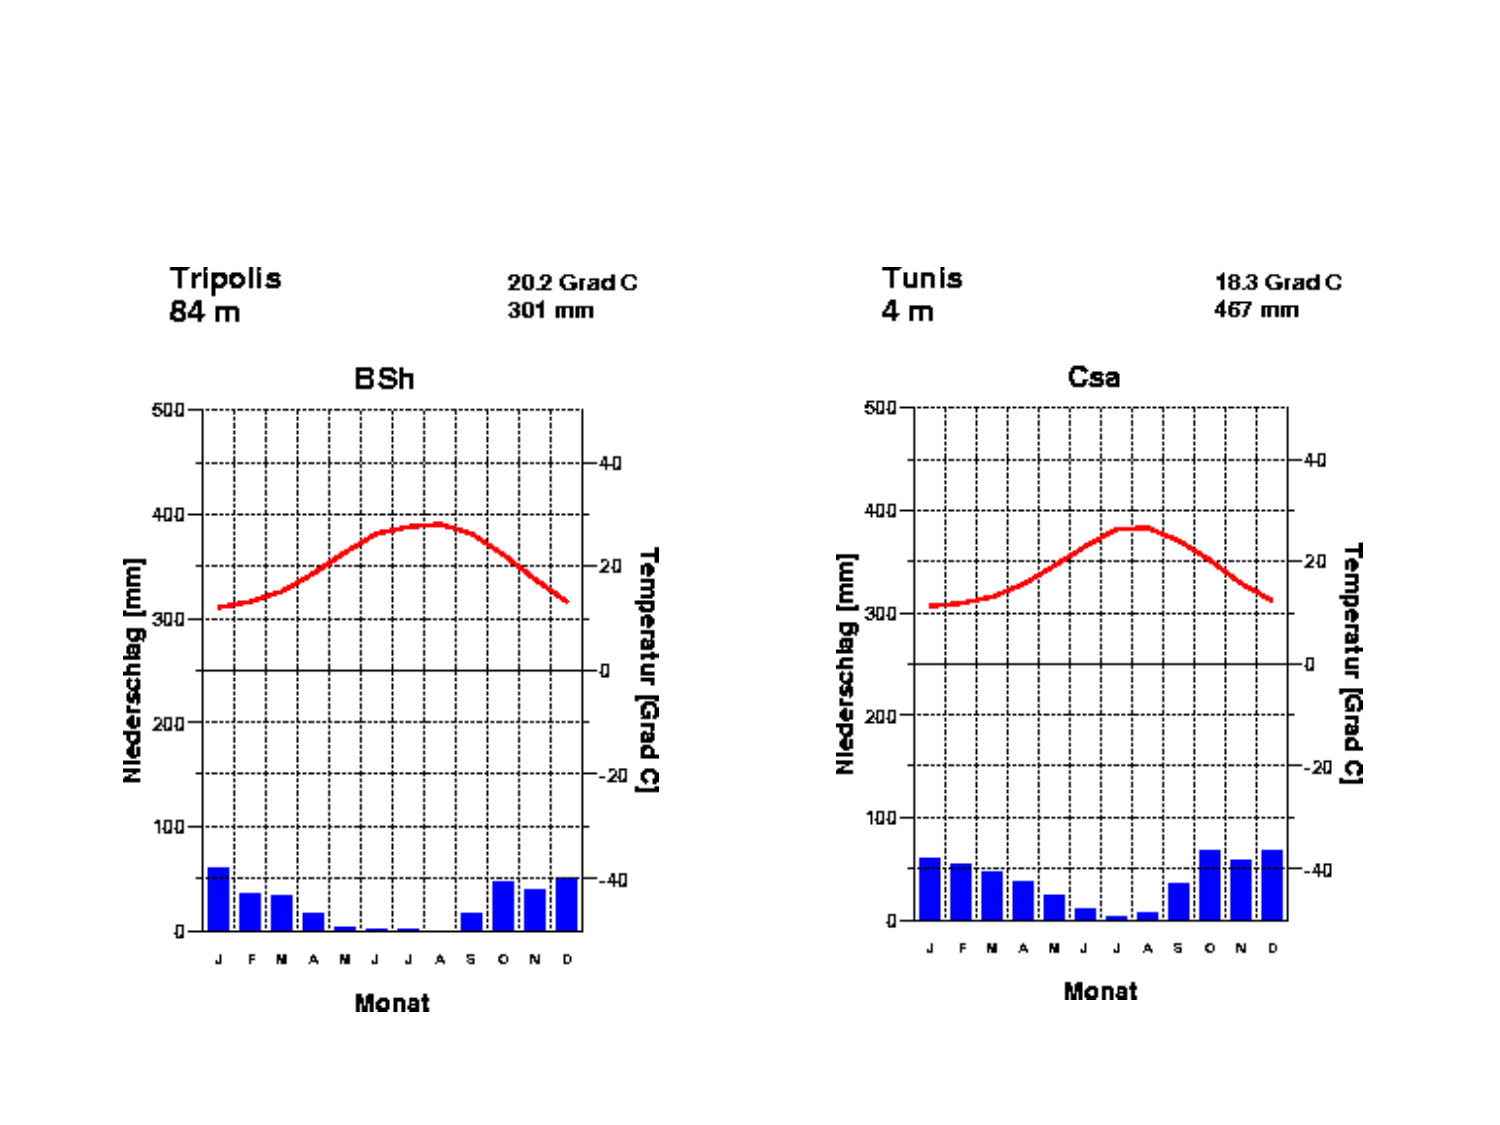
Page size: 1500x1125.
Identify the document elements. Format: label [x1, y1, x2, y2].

picture [123, 267, 659, 1012]
picture [836, 267, 1363, 1000]
